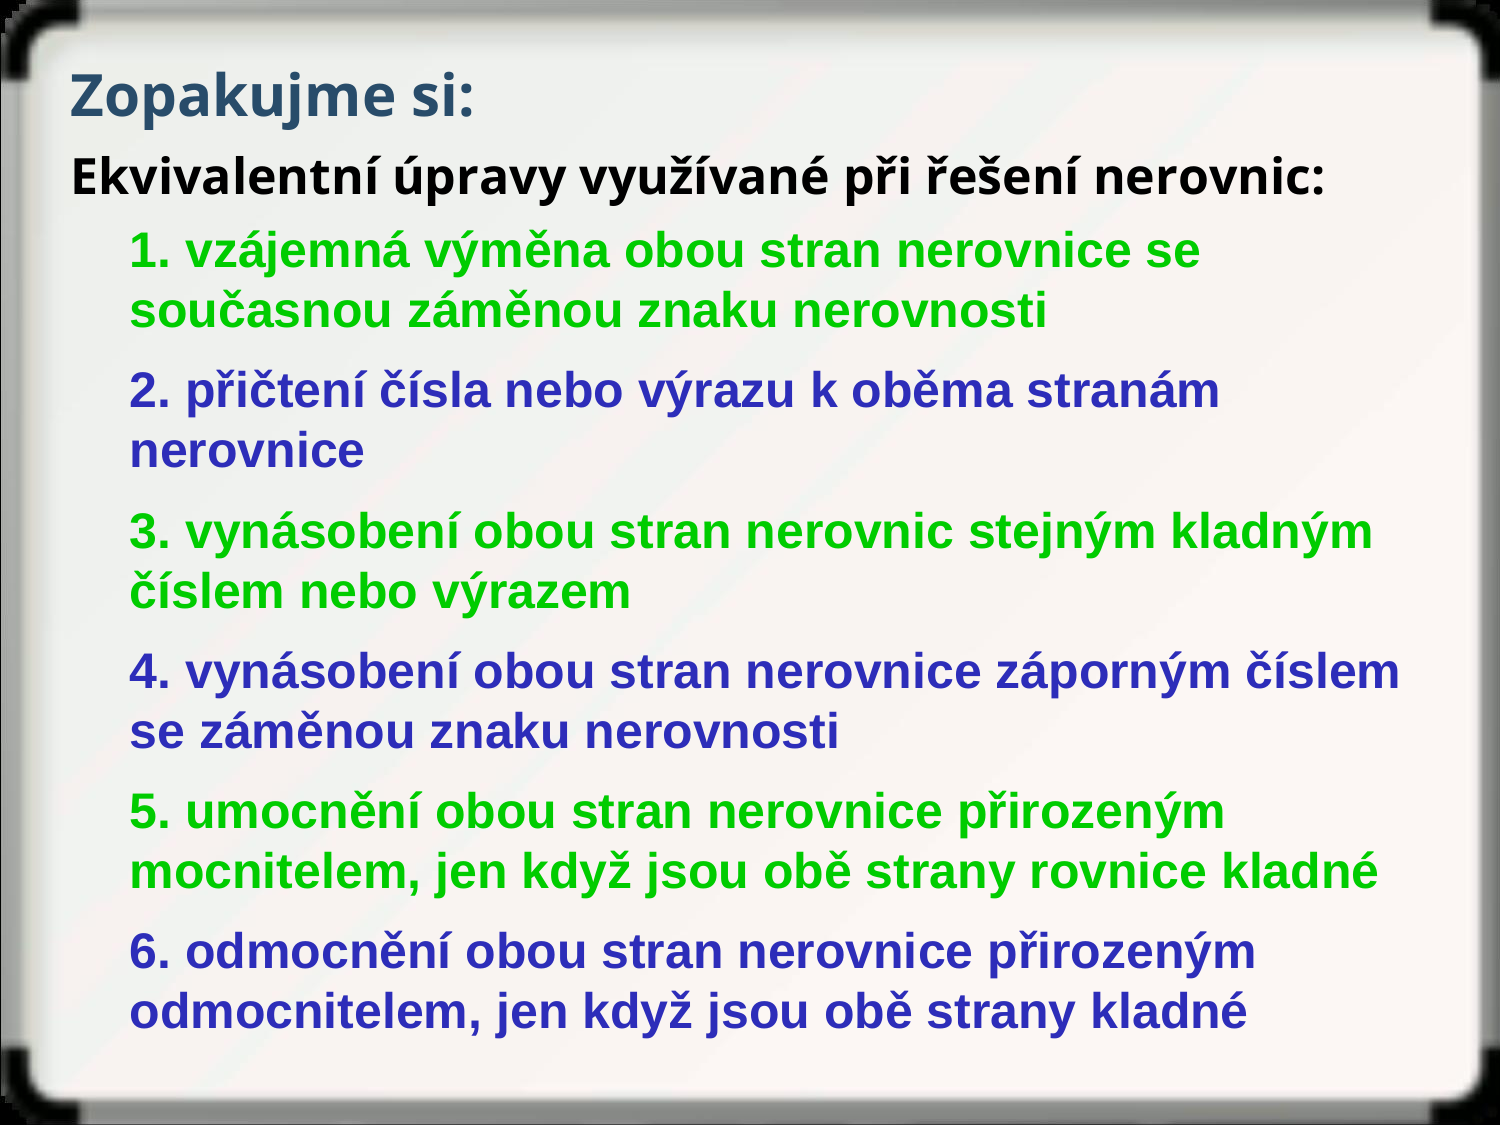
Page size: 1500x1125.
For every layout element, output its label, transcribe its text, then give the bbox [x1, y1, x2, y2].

text_box Zopakujme si: [55, 54, 1391, 134]
text_box Ekvivalentní úpravy využívané při řešení nerovnic: [55, 134, 1391, 229]
text_box 5. umocnění obou stran nerovnice přirozeným mocnitelem, jen když jsou obě strany rovnice kladné [115, 791, 1430, 886]
text_box 4. vynásobení obou stran nerovnice záporným číslem se záměnou znaku nerovnosti [115, 650, 1430, 746]
text_box 2. přičtení čísla nebo výrazu k oběma stranám nerovnice [115, 370, 1430, 466]
text_box 1. vzájemná výměna obou stran nerovnice se současnou záměnou znaku nerovnosti [115, 230, 1430, 325]
text_box 3. vynásobení obou stran nerovnic stejným kladným číslem nebo výrazem [115, 510, 1430, 606]
text_box 6. odmocnění obou stran nerovnice přirozeným odmocnitelem, jen když jsou obě strany kladné [115, 931, 1430, 1027]
picture [0, 0, 1500, 1125]
